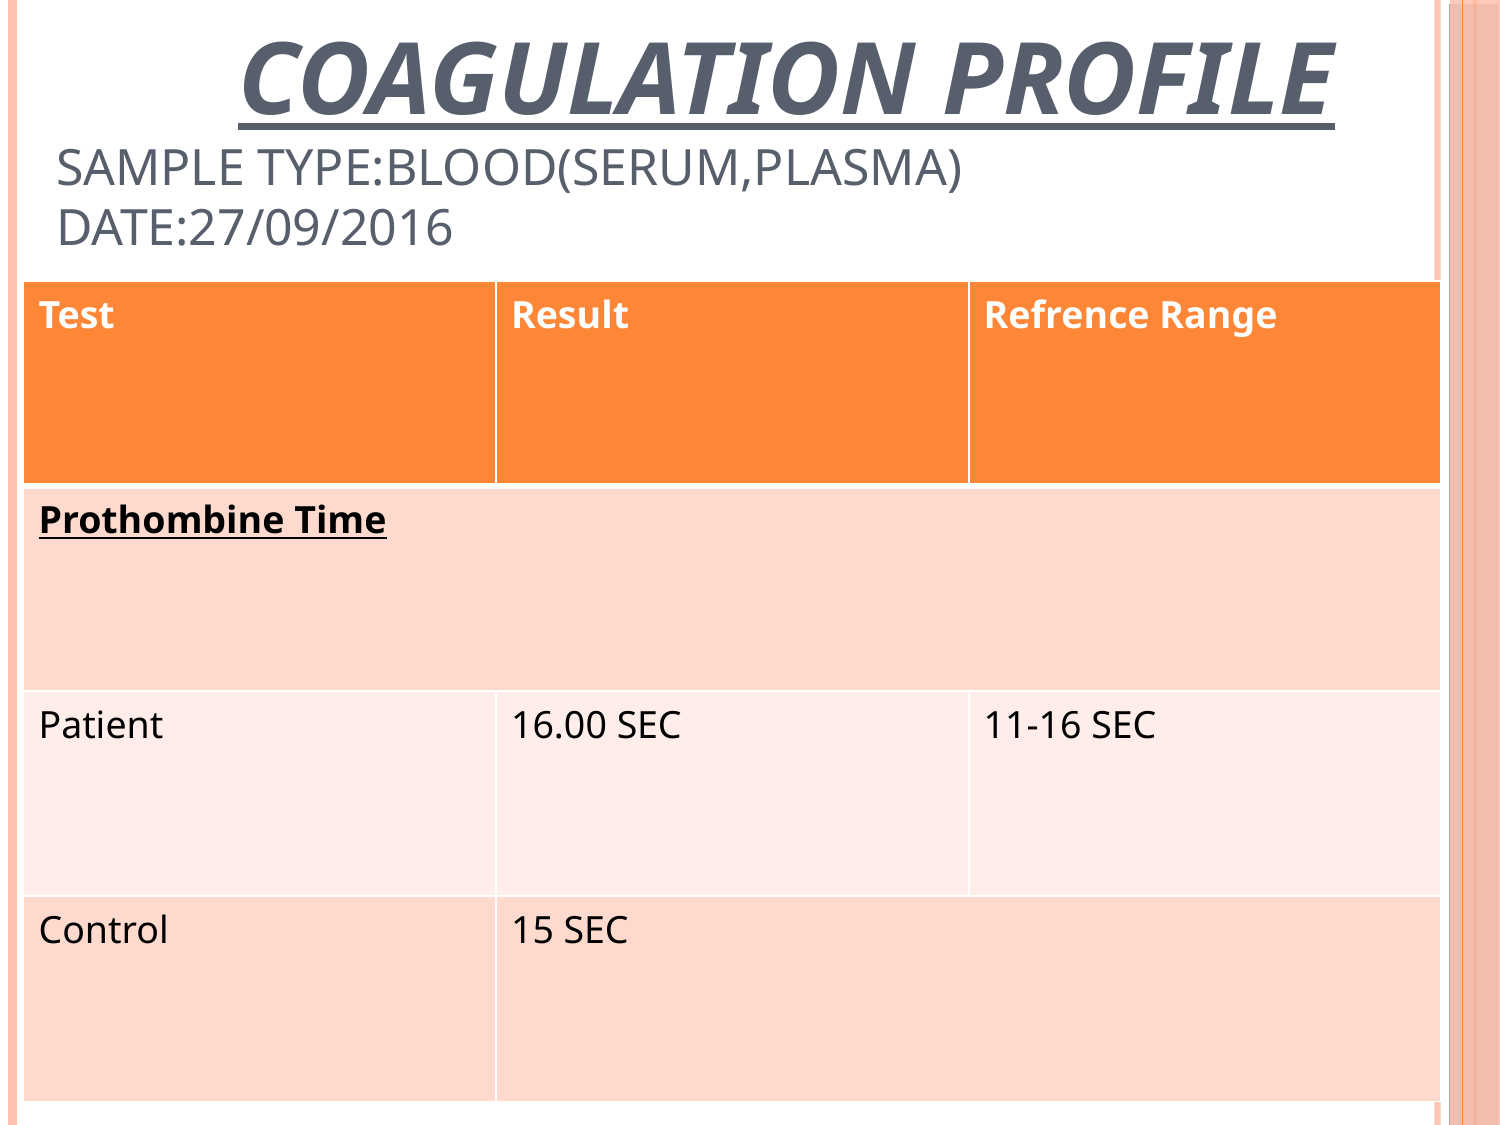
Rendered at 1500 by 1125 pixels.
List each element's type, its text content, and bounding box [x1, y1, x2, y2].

title Coagulation Profile Sample type:Blood(serum,plasma) date:27/09/2016 [41, 0, 1459, 263]
table_cell 15 SEC [497, 897, 1440, 1101]
table_cell 11-16 SEC [970, 692, 1440, 895]
table_cell Control [24, 897, 495, 1101]
table_cell Prothombine Time [24, 489, 1440, 690]
table_cell 16.00 SEC [497, 692, 968, 895]
table_header Refrence Range [970, 282, 1440, 483]
table_cell Patient [24, 692, 495, 895]
table_header Test [24, 282, 495, 483]
table_header Result [497, 282, 968, 483]
